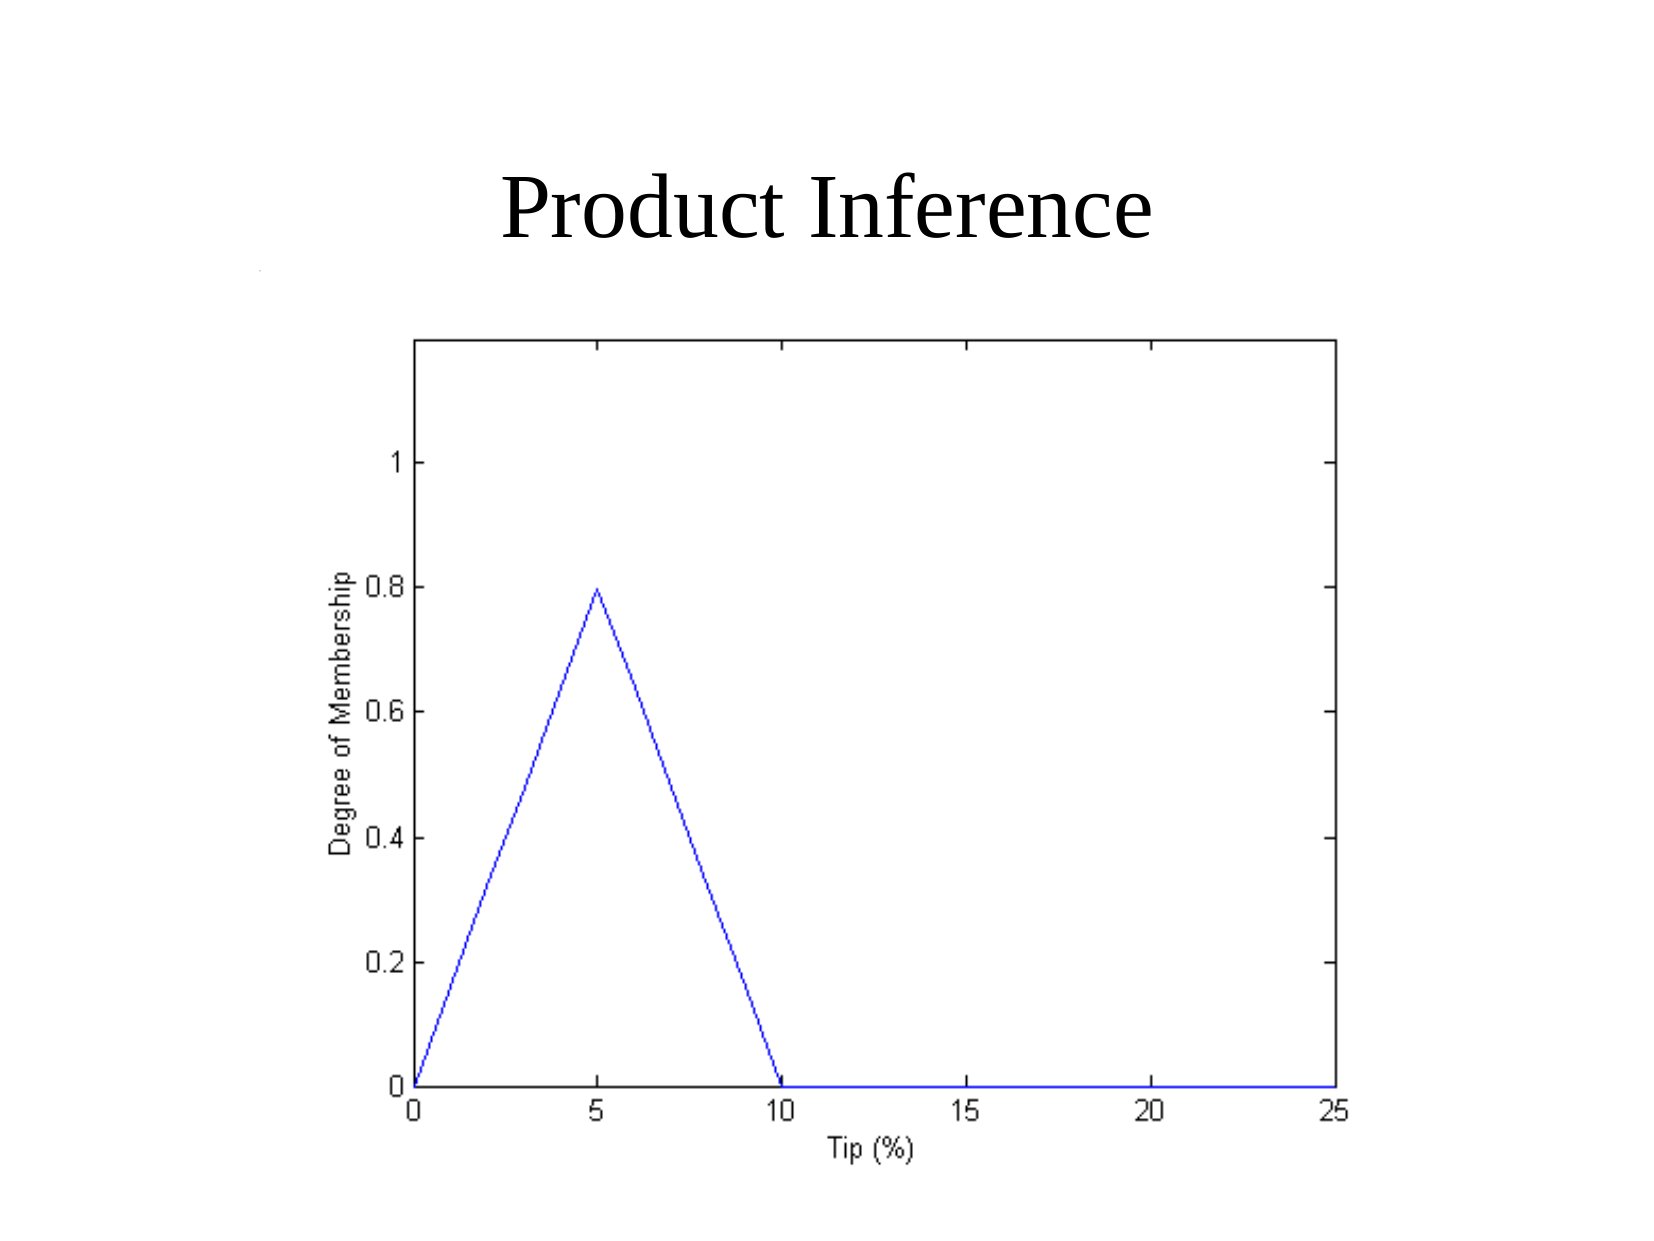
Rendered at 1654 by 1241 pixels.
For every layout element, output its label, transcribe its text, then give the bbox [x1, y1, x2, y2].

title Product Inference [121, 102, 1534, 311]
chart [259, 270, 1448, 1187]
